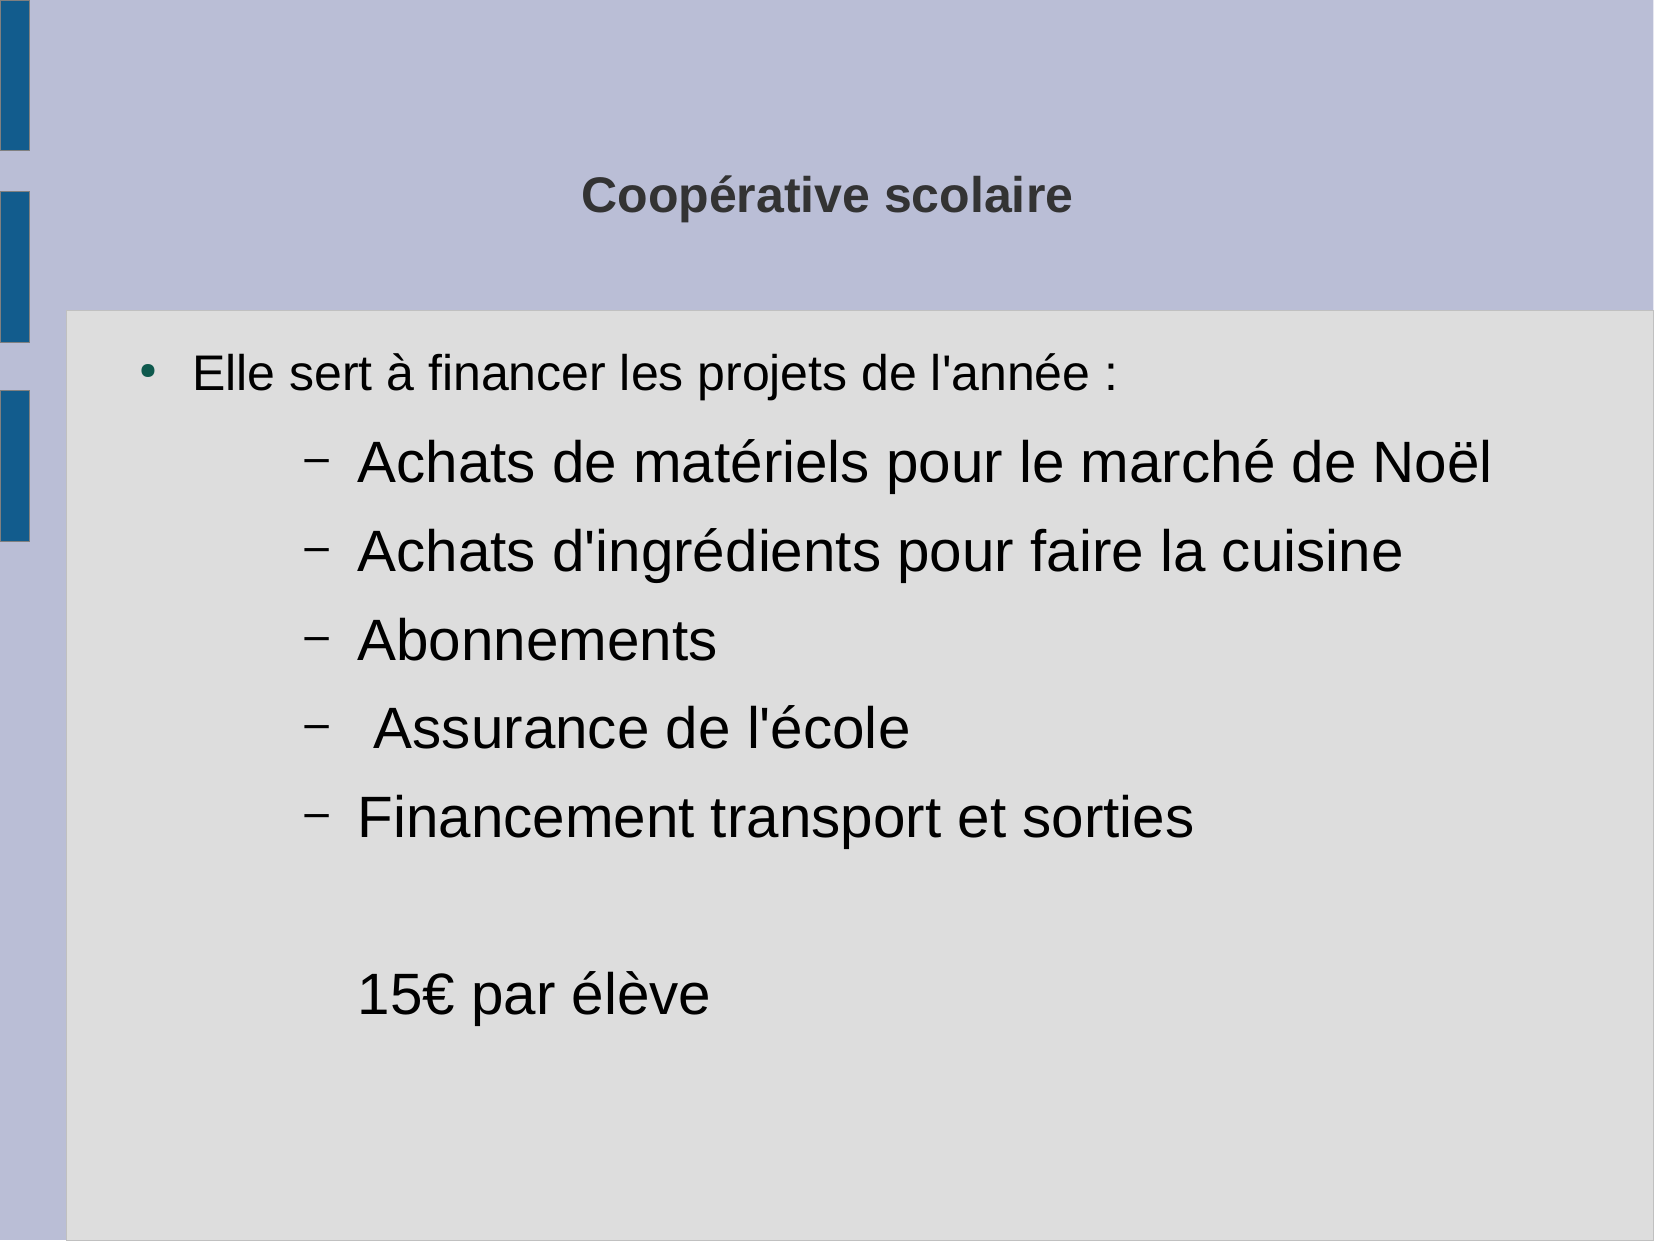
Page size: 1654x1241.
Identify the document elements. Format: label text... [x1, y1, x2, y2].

list Elle sert à financer les projets de l'année : Achats de matériels pour le marché de Noël Achats d'ingrédients pour faire la cuisine Abonnements Assurance de l'école Financement transport et sorties 15€ par élève [121, 344, 1534, 1127]
title Coopérative scolaire [121, 91, 1534, 299]
